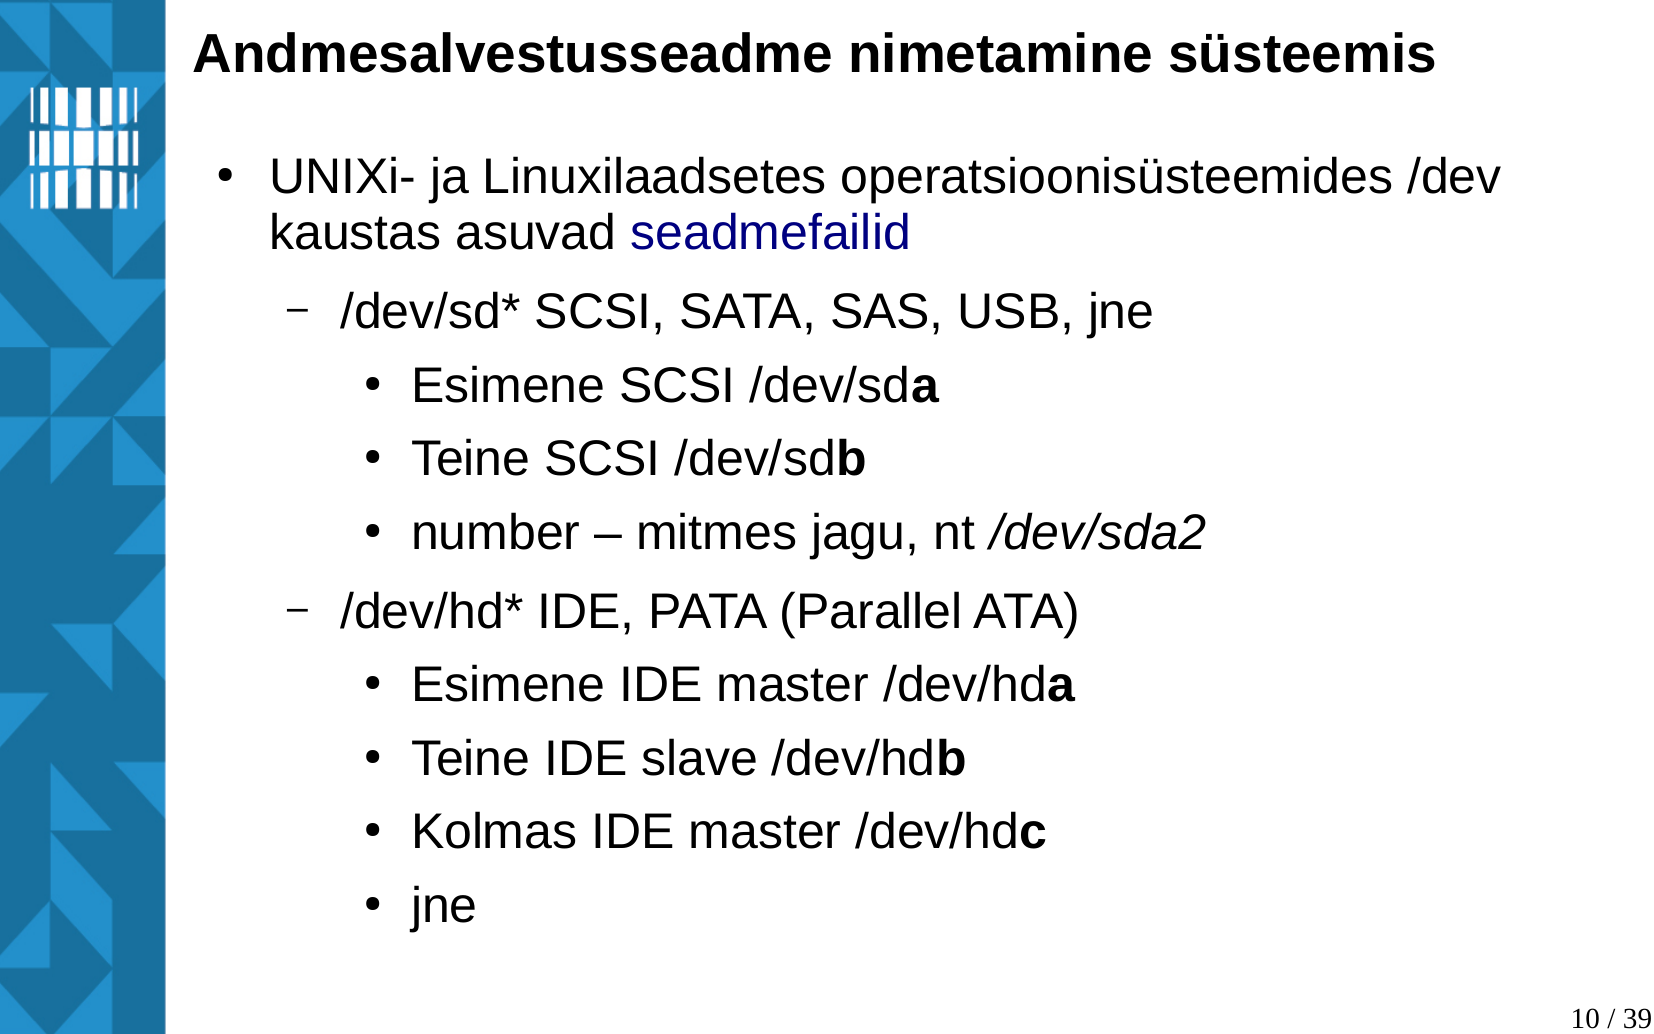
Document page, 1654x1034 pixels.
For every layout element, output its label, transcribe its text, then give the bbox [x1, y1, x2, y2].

title Andmesalvestusseadme nimetamine süsteemis [192, 1, 1501, 105]
list UNIXi- ja Linuxilaadsetes operatsioonisüsteemides /dev kaustas asuvad seadmefailid /dev/sd* SCSI, SATA, SAS, USB, jne Esimene SCSI /dev/sda Teine SCSI /dev/sdb number – mitmes jagu, nt /dev/sda2 /dev/hd* IDE, PATA (Parallel ATA) Esimene IDE master /dev/hda Teine IDE slave /dev/hdb Kolmas IDE master /dev/hdc jne [198, 148, 1625, 1004]
